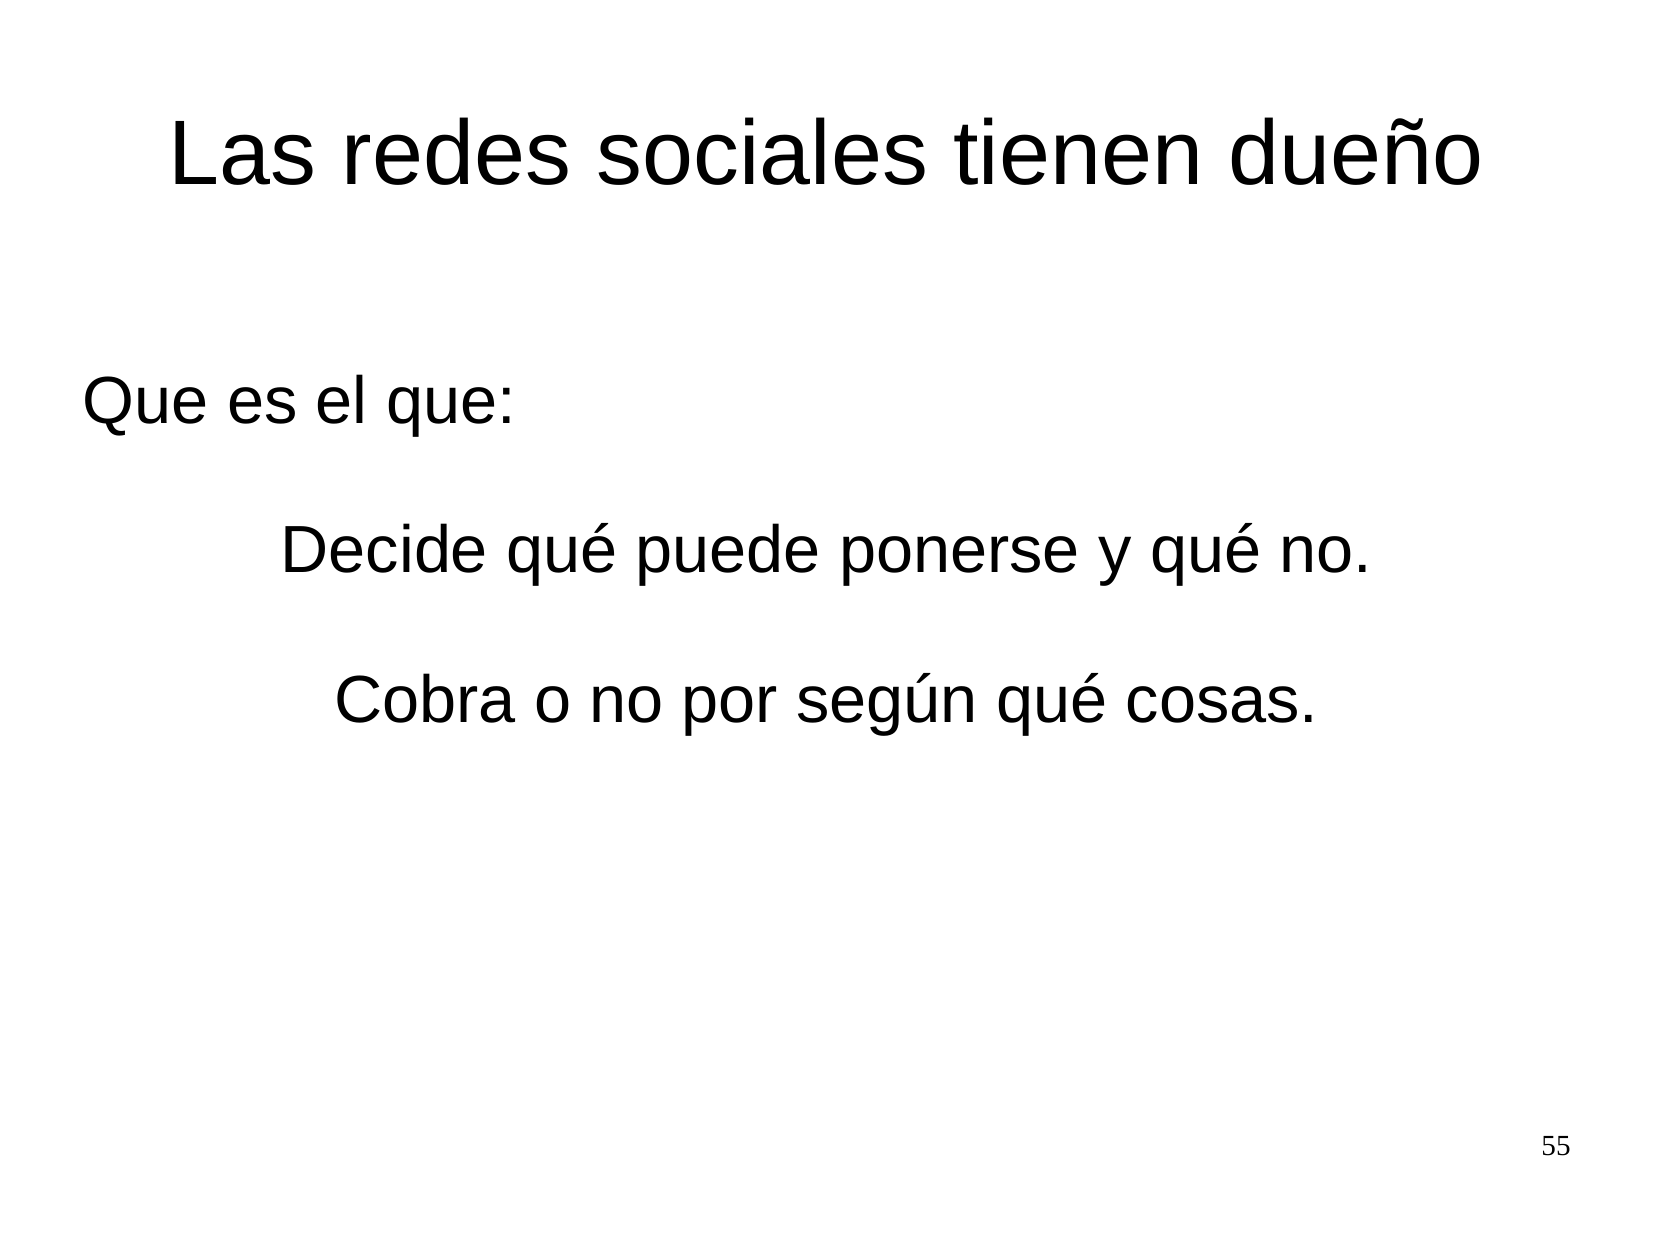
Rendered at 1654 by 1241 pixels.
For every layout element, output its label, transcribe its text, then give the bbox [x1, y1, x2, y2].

title Las redes sociales tienen dueño [82, 56, 1571, 250]
subtitle Que es el que: Decide qué puede ponerse y qué no. Cobra o no por según qué cosas. [82, 297, 1571, 1102]
